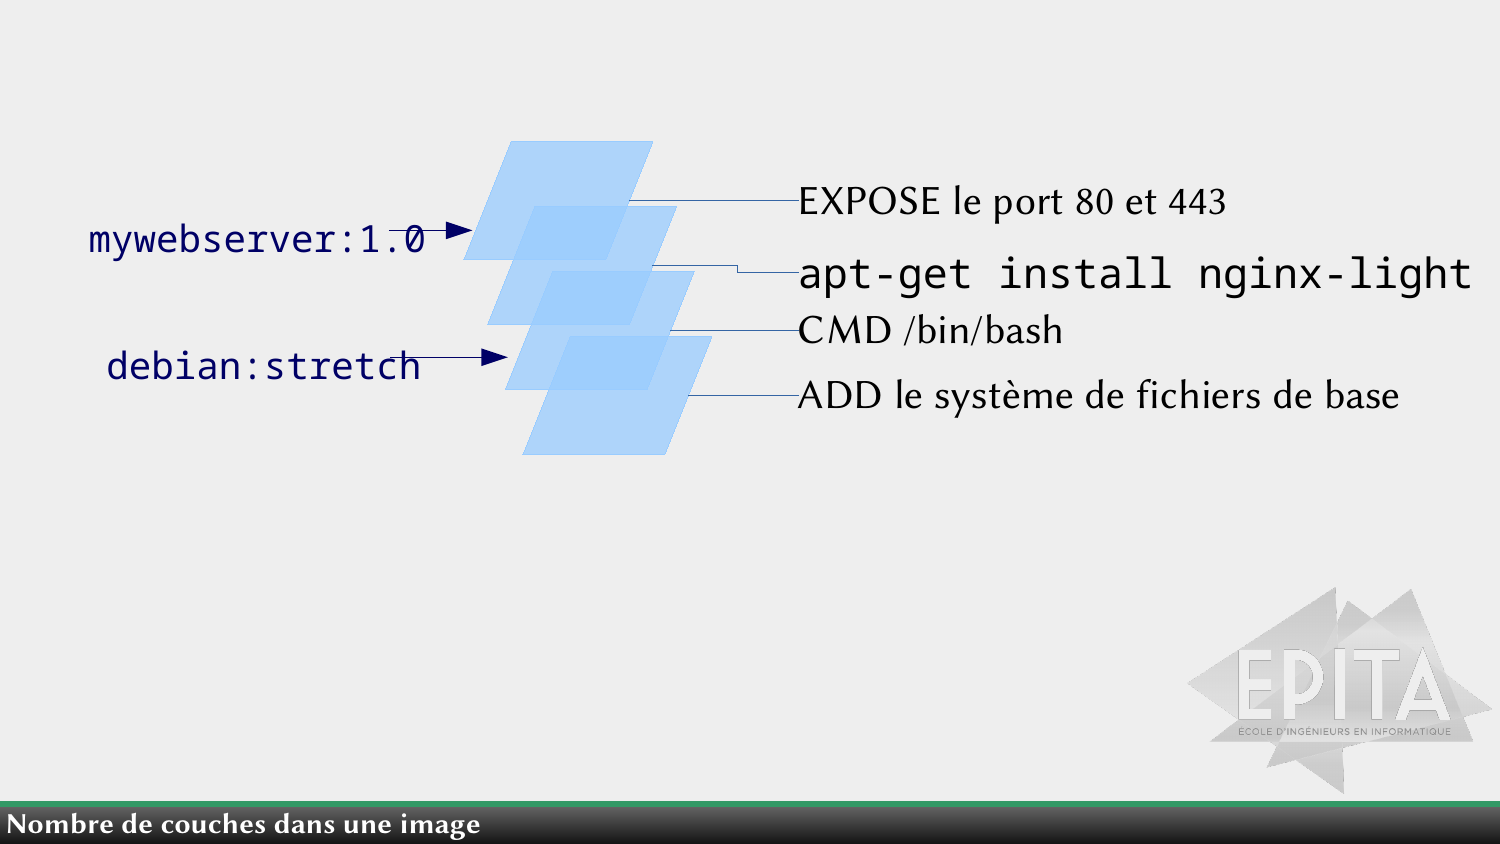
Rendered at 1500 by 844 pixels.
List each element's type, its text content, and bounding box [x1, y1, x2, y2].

text_box EXPOSE le port 80 et 443 [798, 170, 1228, 231]
picture [1187, 587, 1492, 794]
text_box CMD /bin/bash [798, 300, 1082, 361]
text_box ADD le système de fichiers de base [798, 365, 1402, 426]
text_box [463, 141, 712, 455]
text_box apt-get install nginx-light [798, 237, 1379, 293]
title Nombre de couches dans une image [5, 801, 1075, 844]
text_box mywebserver:1.0 [88, 206, 382, 258]
text_box debian:stretch [106, 333, 380, 385]
